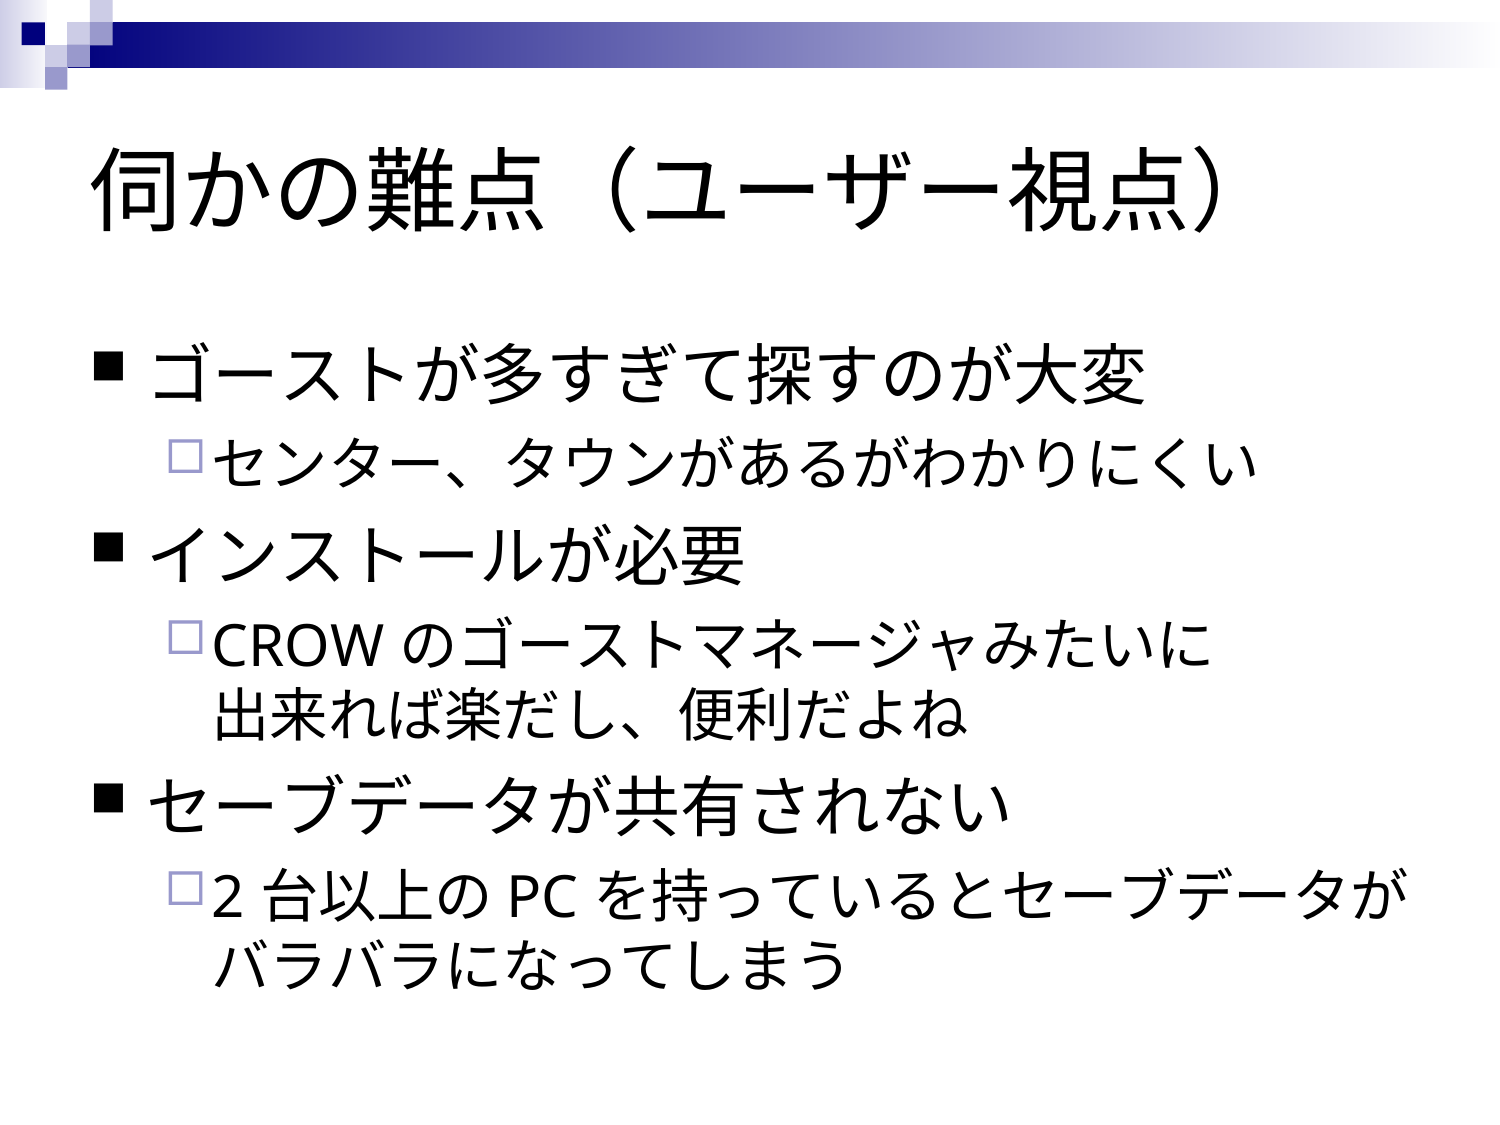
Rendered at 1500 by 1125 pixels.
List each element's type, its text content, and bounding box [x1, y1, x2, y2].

title 伺かの難点（ユーザー視点） [75, 69, 1426, 306]
list ゴーストが多すぎて探すのが大変 センター、タウンがあるがわかりにくい インストールが必要 CROW のゴーストマネージャみたいに 出来れば楽だし、便利だよね セーブデータが共有されない 2 台以上の PC を持っているとセーブデータがバラバラになってしまう [75, 324, 1426, 1021]
